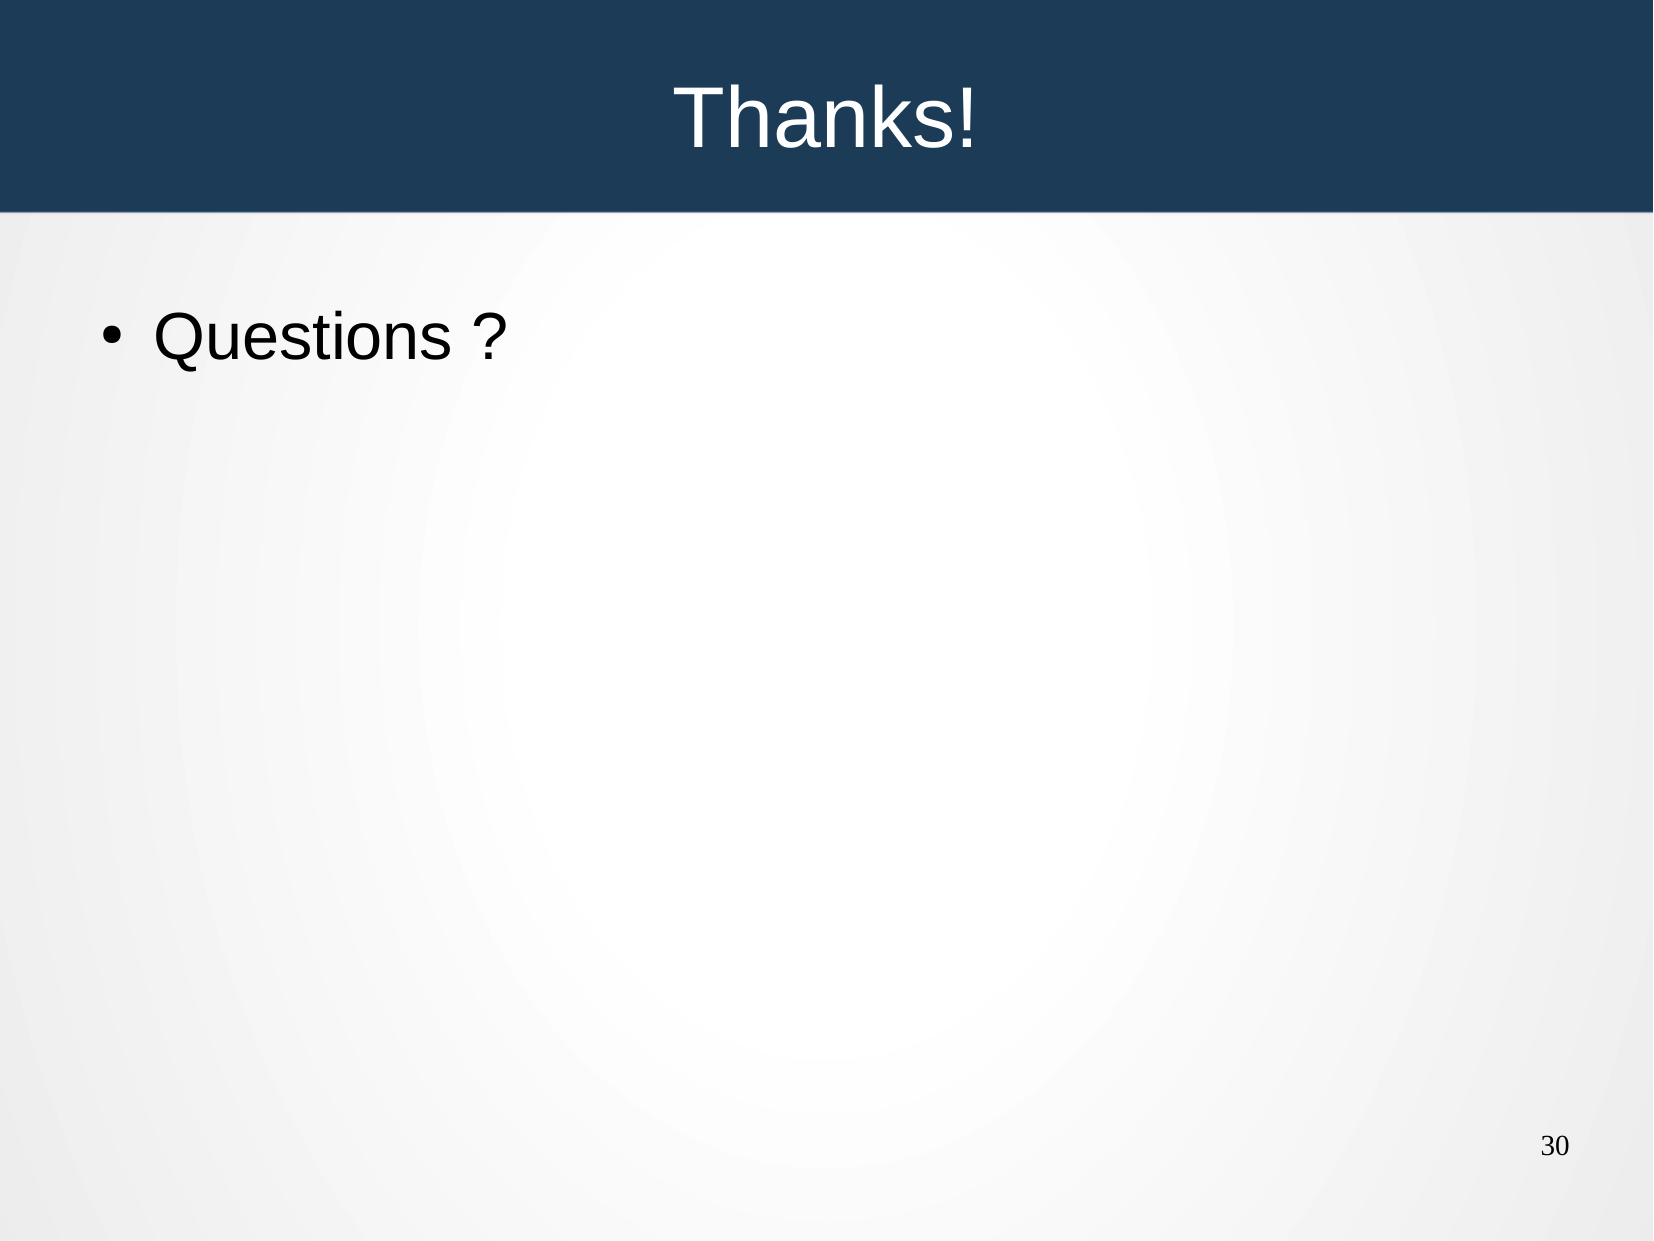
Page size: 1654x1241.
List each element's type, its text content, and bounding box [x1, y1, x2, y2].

picture [0, 0, 1653, 1241]
list Questions ? [82, 299, 1571, 1019]
title Thanks! [82, 47, 1571, 189]
